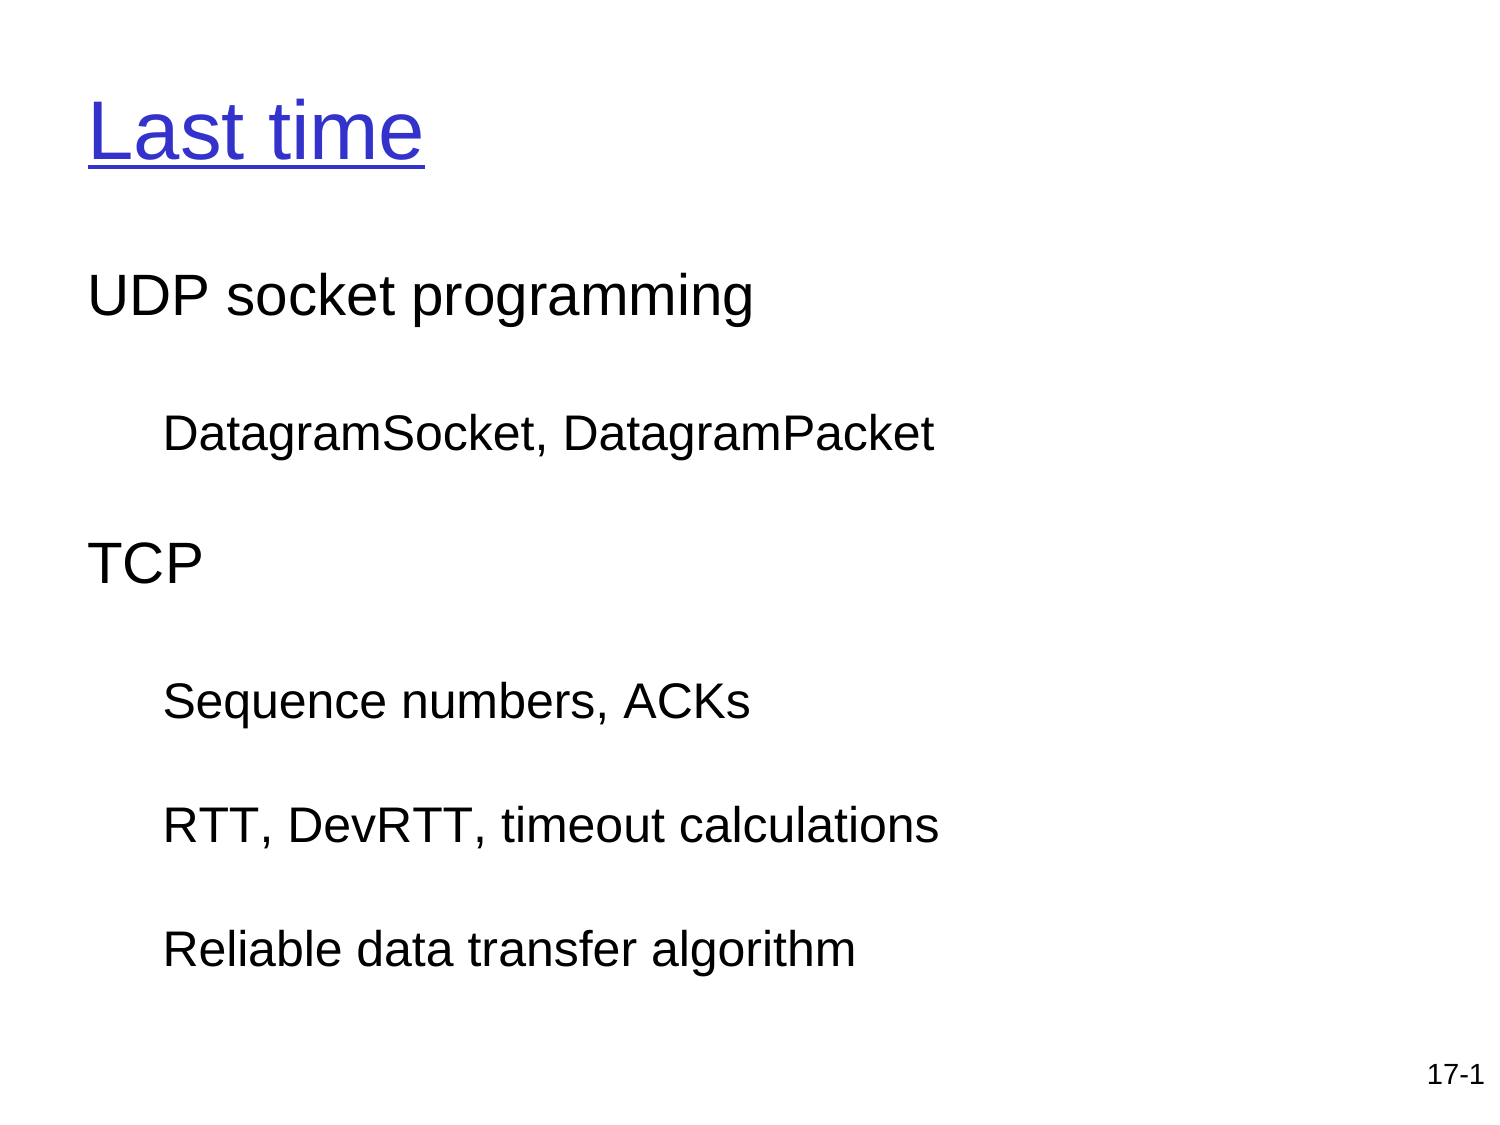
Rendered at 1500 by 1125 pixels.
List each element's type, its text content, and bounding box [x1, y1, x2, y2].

list UDP socket programming DatagramSocket, DatagramPacket TCP Sequence numbers, ACKs RTT, DevRTT, timeout calculations Reliable data transfer algorithm [87, 262, 1363, 1026]
title Last time [87, 23, 1363, 239]
